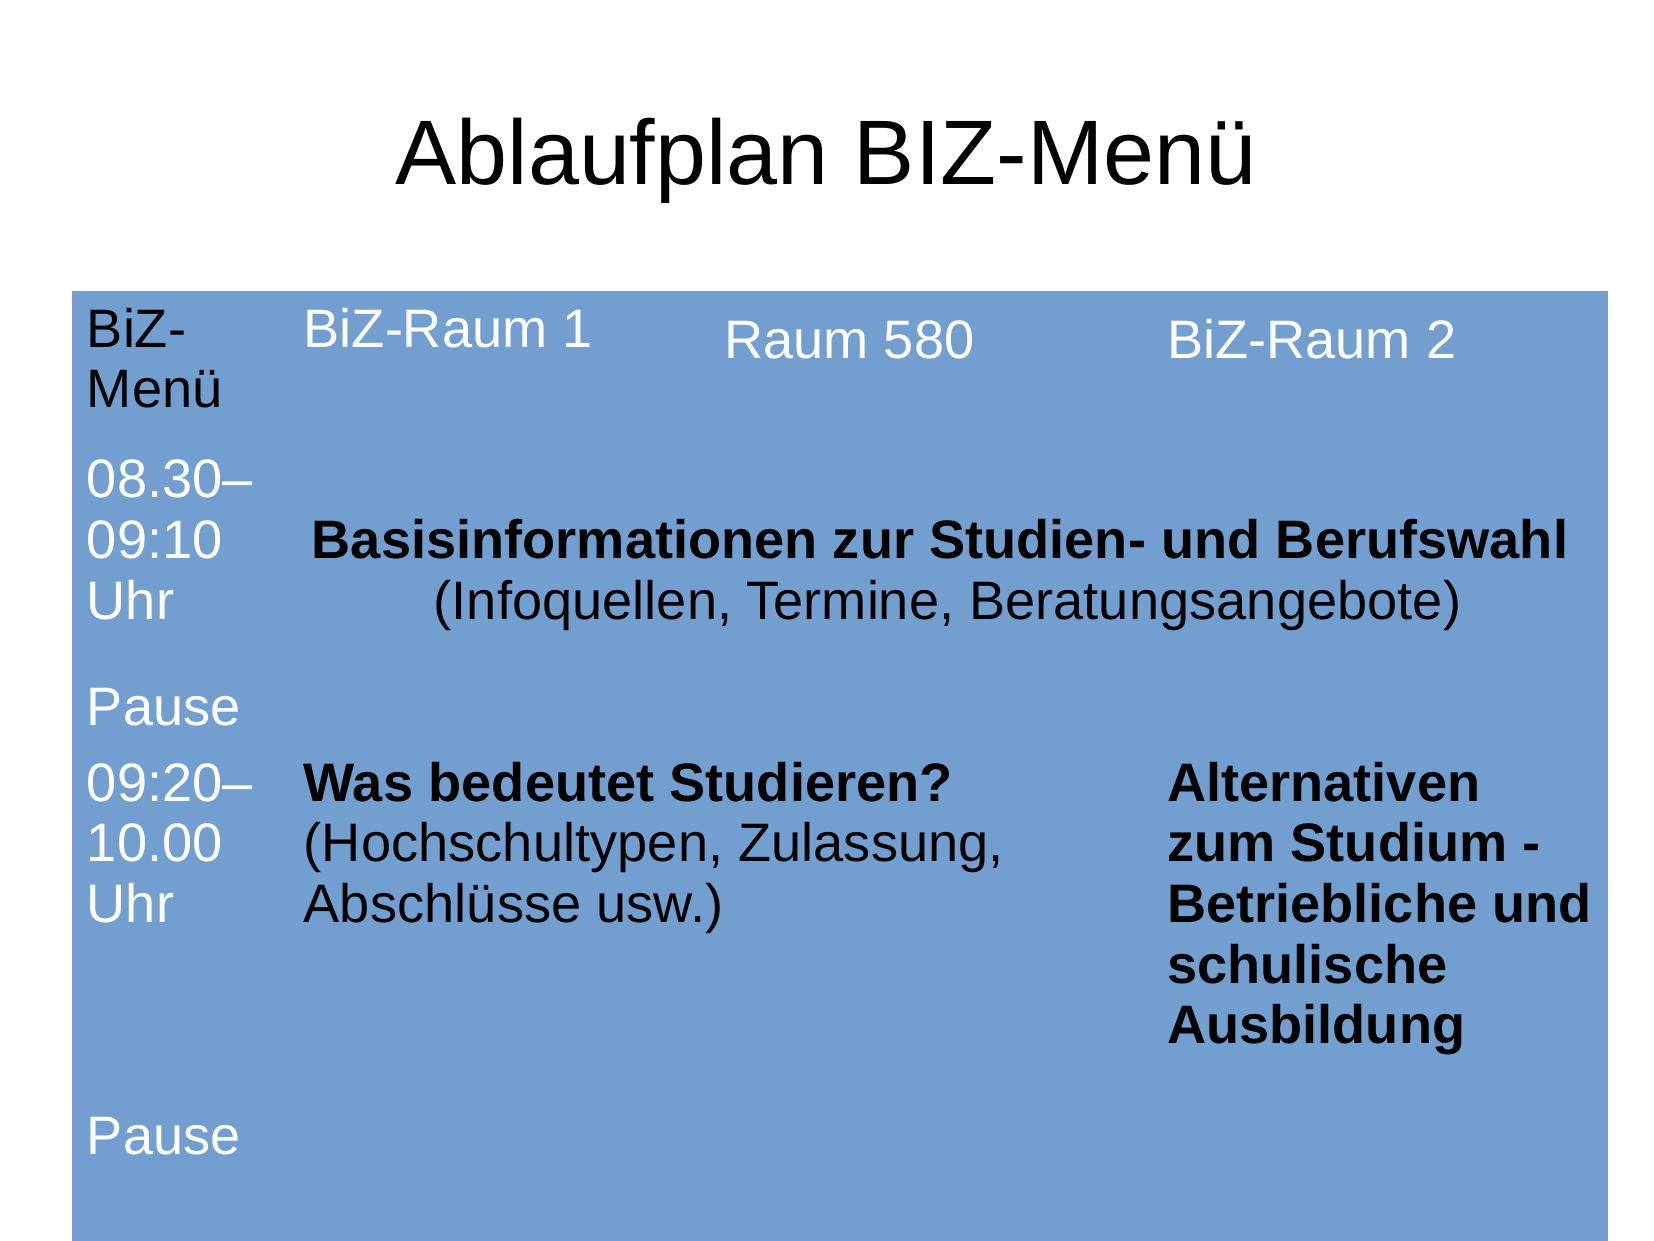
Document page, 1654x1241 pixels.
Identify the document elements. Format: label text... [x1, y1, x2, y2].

table_header BiZ-Raum 2 [1152, 291, 1608, 442]
table_header BiZ-Menü [72, 291, 289, 442]
table_cell [289, 1098, 709, 1241]
table_cell [1152, 669, 1608, 745]
table_header Raum 580 [709, 291, 1152, 442]
table_cell [1152, 1098, 1608, 1241]
table_cell Was bedeutet Studieren? (Hochschultypen, Zulassung, Abschlüsse usw.) [289, 745, 1152, 1098]
table_cell [289, 669, 709, 745]
table_cell Alternativen zum Studium - Betriebliche und schulische Ausbildung [1152, 745, 1608, 1098]
table_cell 08.30– 09:10 Uhr [72, 442, 289, 669]
table_cell Basisinformationen zur Studien- und Berufswahl (Infoquellen, Termine, Beratungsangebote) [289, 442, 1608, 669]
table_cell [709, 669, 1152, 745]
table_cell [709, 1098, 1152, 1241]
table_cell Pause [72, 1098, 289, 1241]
title Ablaufplan BIZ-Menü [82, 49, 1571, 257]
table_cell Pause [72, 669, 289, 745]
table_header BiZ-Raum 1 [289, 291, 709, 442]
table_cell 09:20– 10.00 Uhr [72, 745, 289, 1098]
